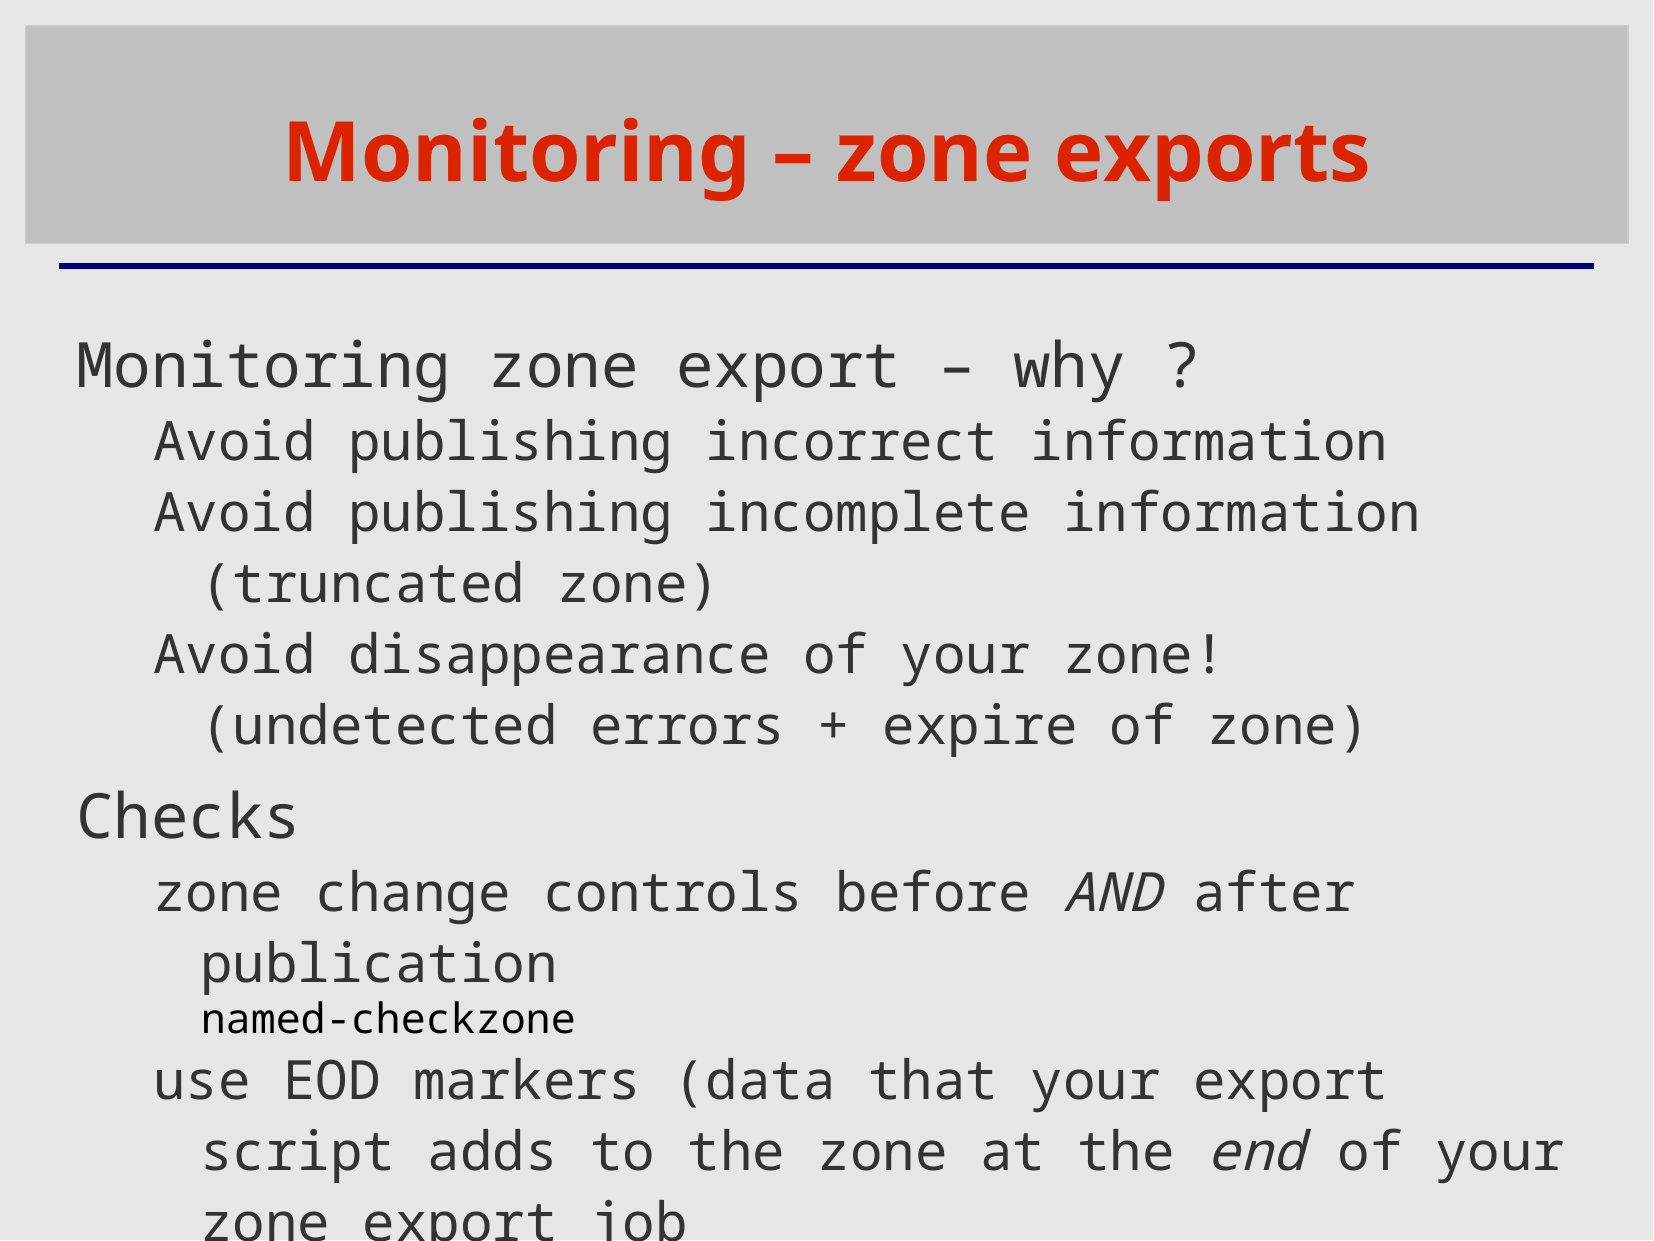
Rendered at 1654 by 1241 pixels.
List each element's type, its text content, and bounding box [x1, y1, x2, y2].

title Monitoring – zone exports [121, 53, 1534, 246]
list Monitoring zone export – why ? Avoid publishing incorrect information Avoid publishing incomplete information (truncated zone) Avoid disappearance of your zone! (undetected errors + expire of zone) Checks zone change controls before AND after publication named-checkzone use EOD markers (data that your export script adds to the zone at the end of your zone export job zonevalid TXT ”exported at 20071126 09:54” [59, 322, 1594, 1178]
